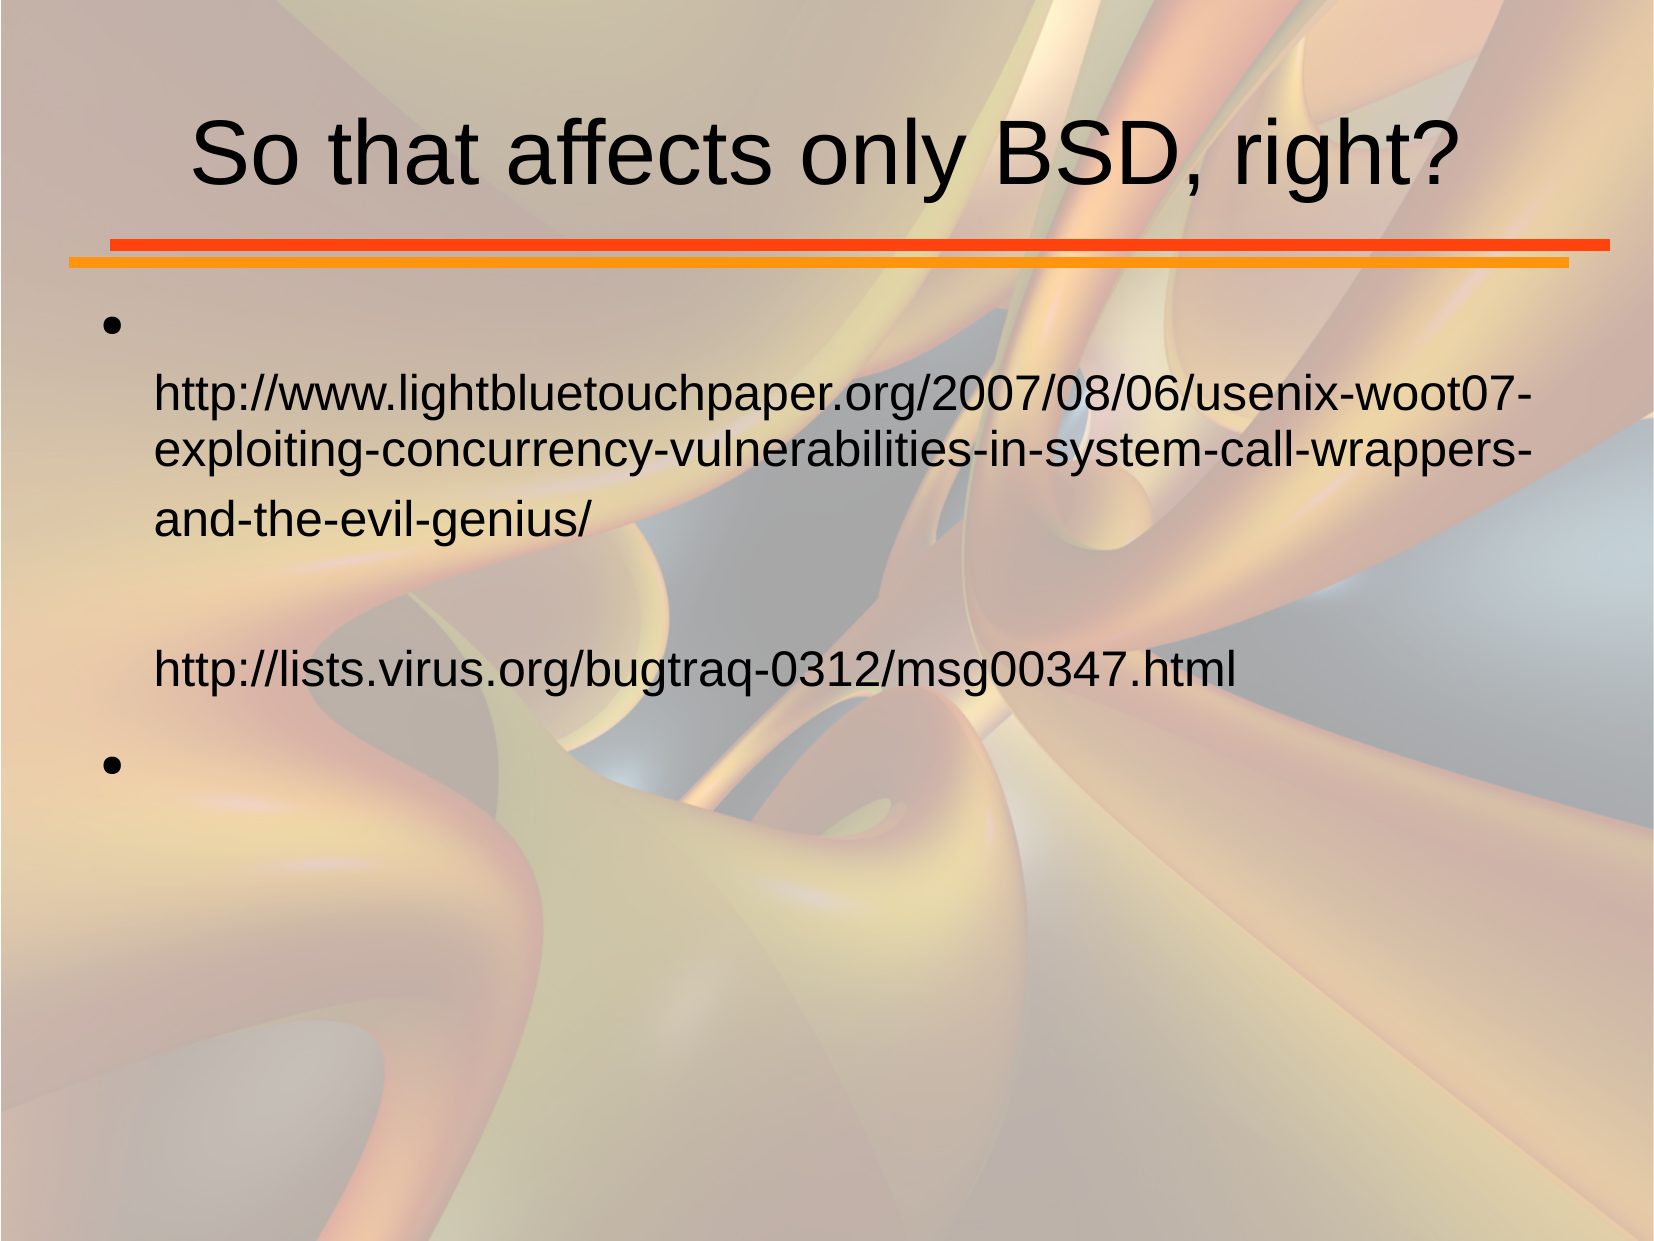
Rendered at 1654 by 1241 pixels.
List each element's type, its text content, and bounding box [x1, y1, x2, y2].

title So that affects only BSD, right? [82, 56, 1571, 250]
list http://www.lightbluetouchpaper.org/2007/08/06/usenix-woot07-exploiting-concurrency-vulnerabilities-in-system-call-wrappers-and-the-evil-genius/ http://lists.virus.org/bugtraq-0312/msg00347.html [82, 290, 1571, 1094]
